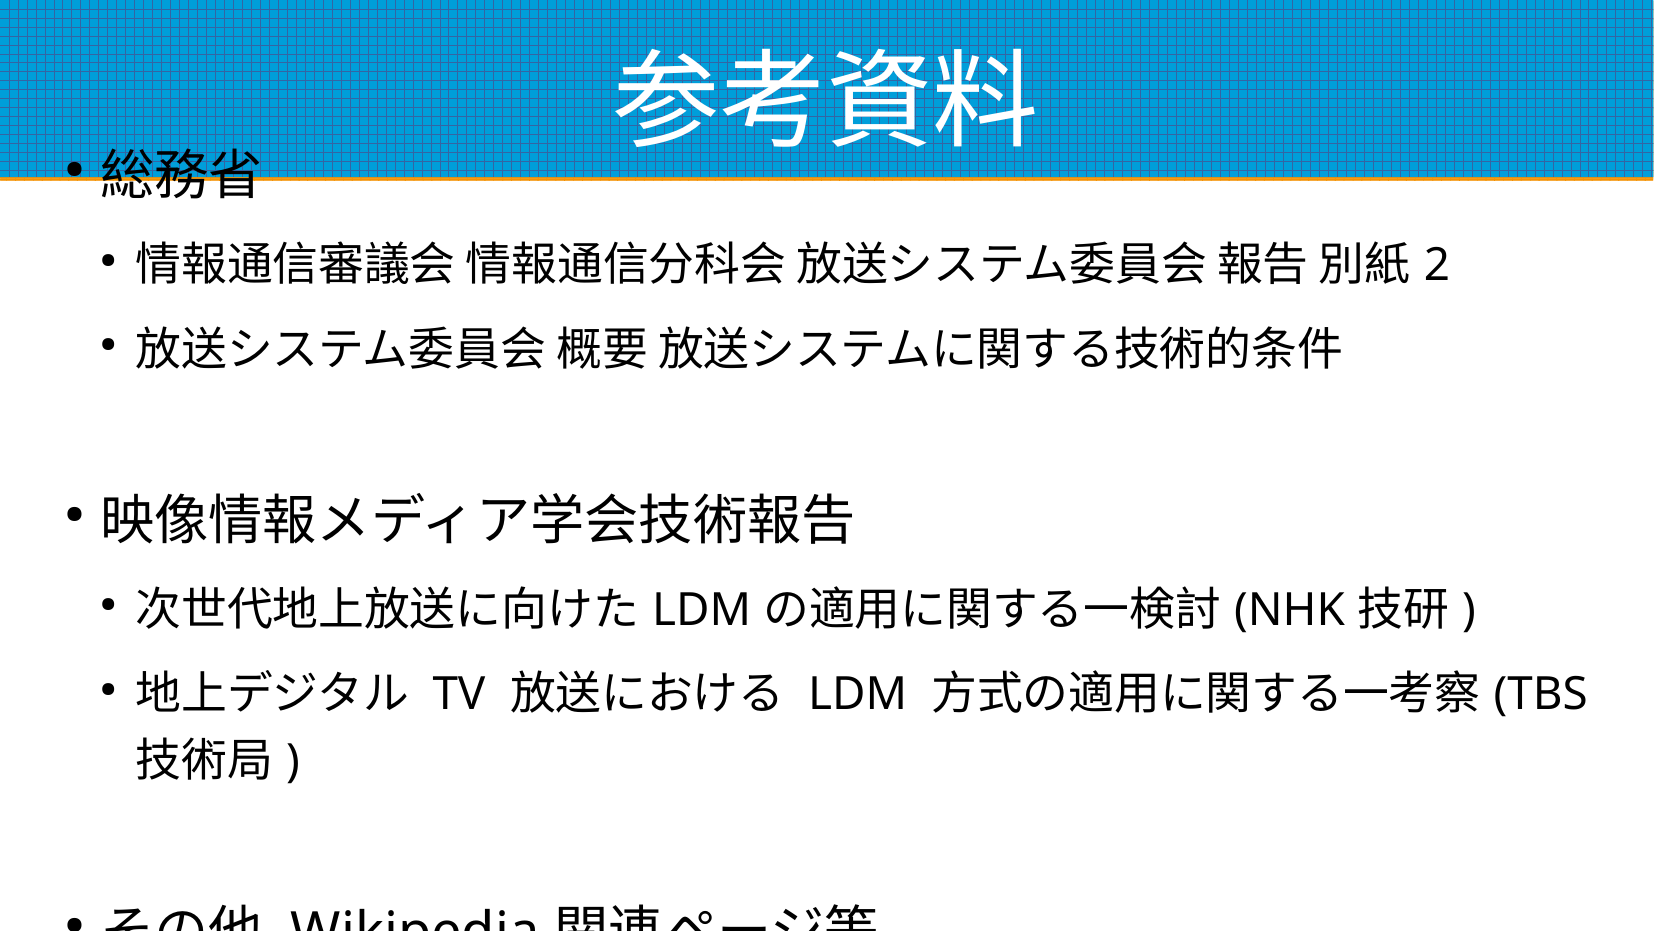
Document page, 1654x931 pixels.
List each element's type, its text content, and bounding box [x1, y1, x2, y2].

title 参考資料 [82, 14, 1571, 171]
text_box 総務省 情報通信審議会 情報通信分科会 放送システム委員会 報告 別紙2 放送システム委員会 概要 放送システムに関する技術的条件 映像情報メディア学会技術報告 次世代地上放送に向けたLDMの適用に関する一検討(NHK技研) 地上デジタル TV 放送における LDM 方式の適用に関する一考察(TBS技術局) その他 Wikipedia関連ページ等 [58, 230, 1603, 868]
title 参考資料 [187, 158, 199, 165]
